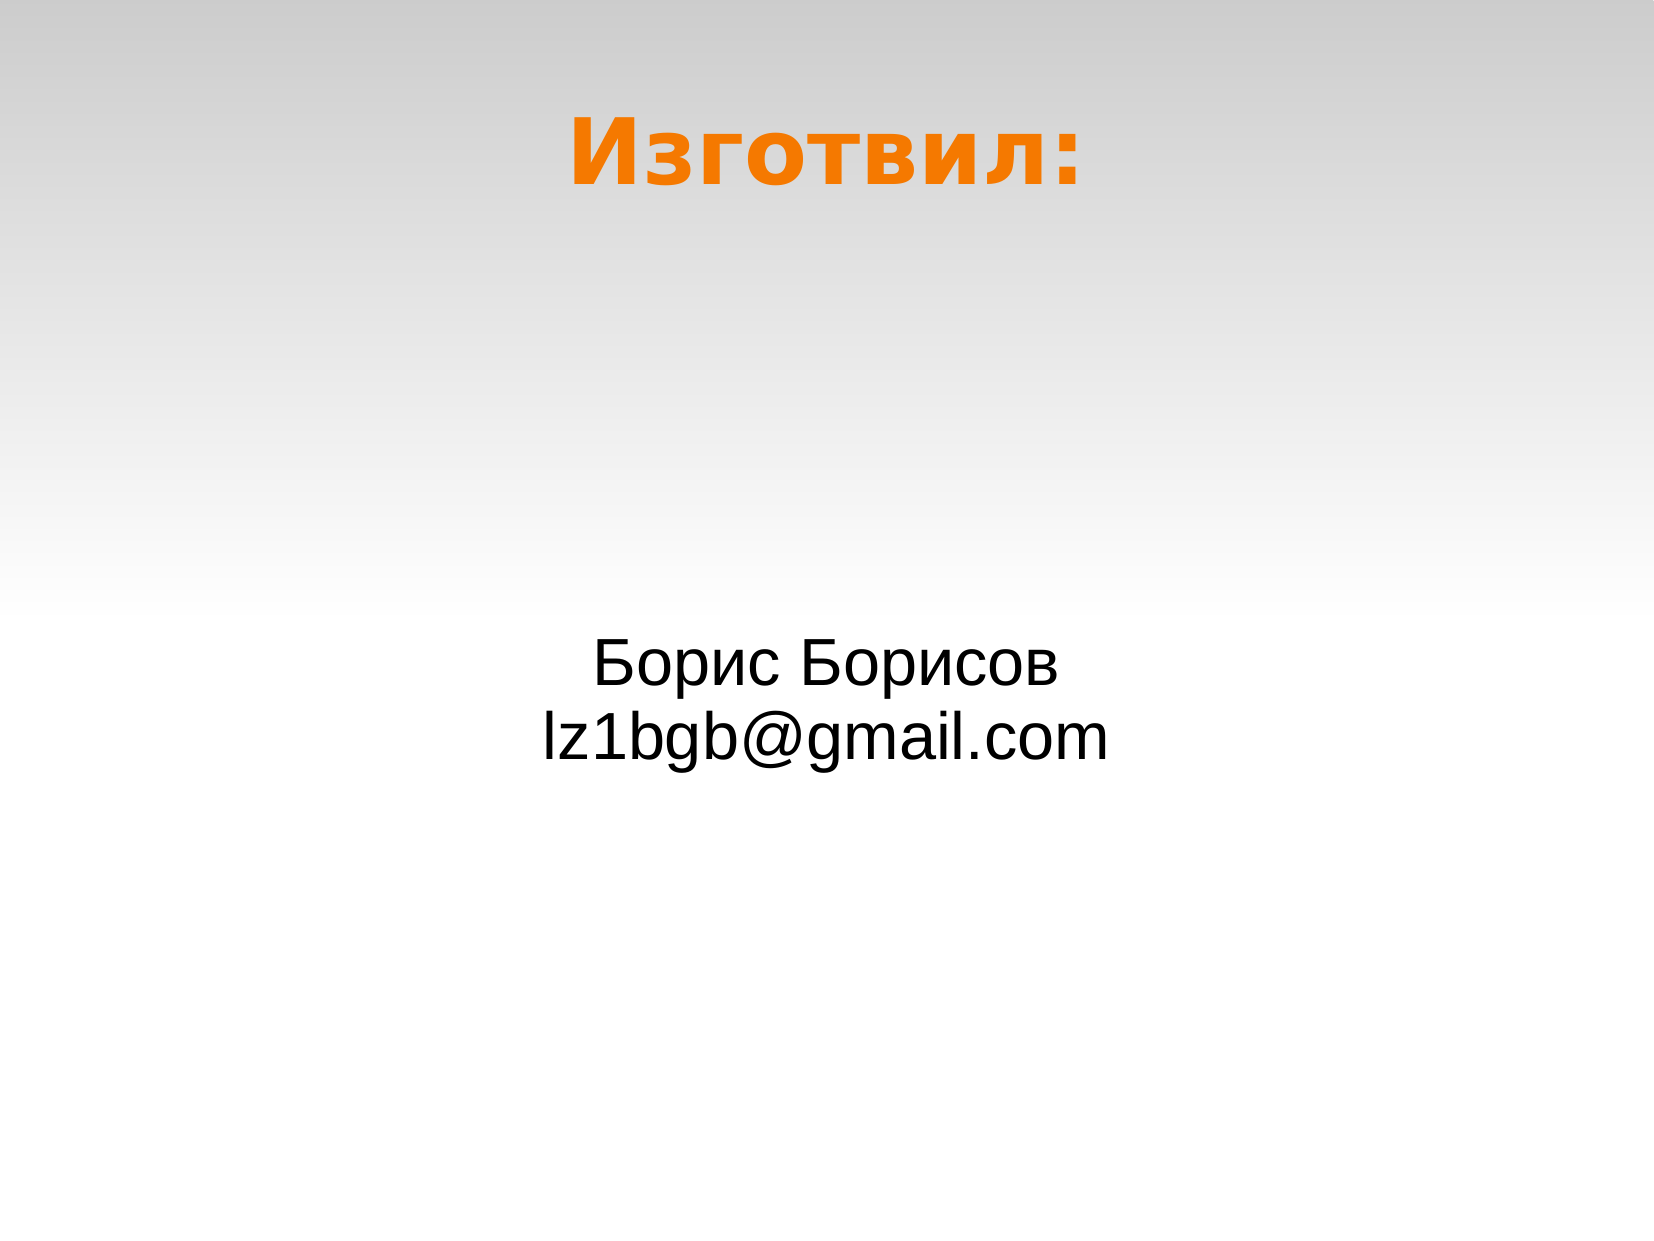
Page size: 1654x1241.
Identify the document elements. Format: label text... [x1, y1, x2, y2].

title Изготвил: [82, 49, 1571, 257]
subtitle Борис Борисов lz1bgb@gmail.com [82, 297, 1571, 1102]
